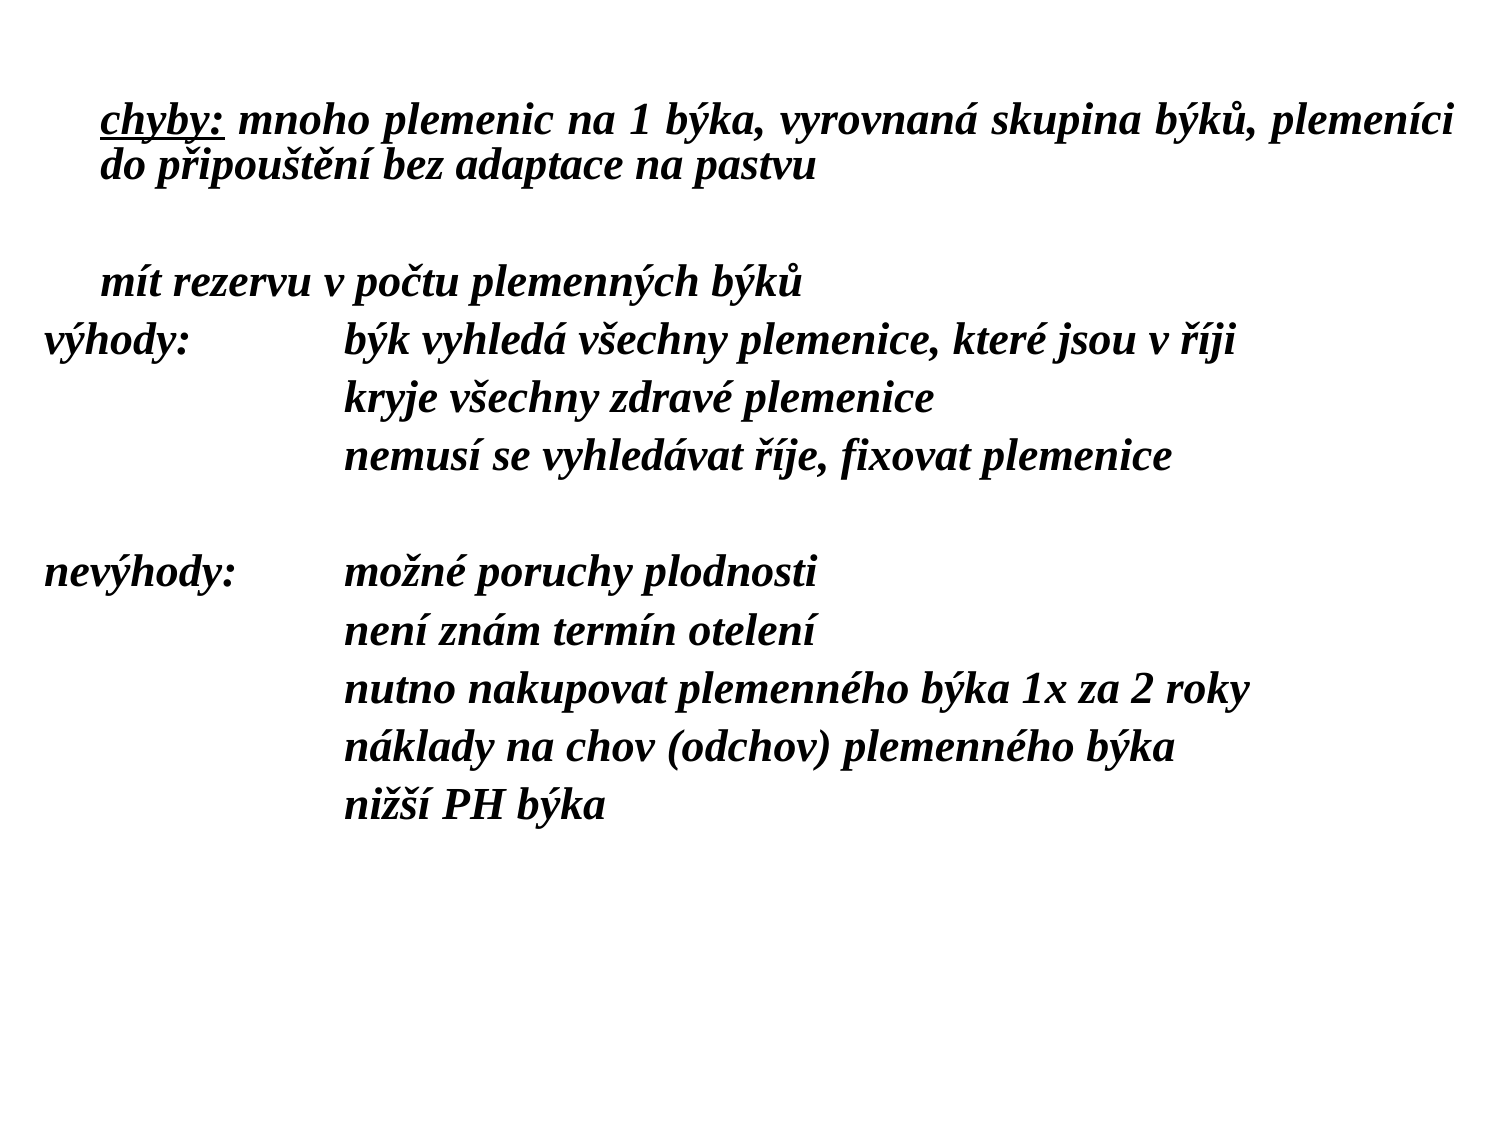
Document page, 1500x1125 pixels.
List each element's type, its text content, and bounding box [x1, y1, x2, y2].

list chyby: mnoho plemenic na 1 býka, vyrovnaná skupina býků, plemeníci do připouštění bez adaptace na pastvu mít rezervu v počtu plemenných býků výhody: býk vyhledá všechny plemenice, které jsou v říji kryje všechny zdravé plemenice nemusí se vyhledávat říje, fixovat plemenice nevýhody: možné poruchy plodnosti není znám termín otelení nutno nakupovat plemenného býka 1x za 2 roky náklady na chov (odchov) plemenného býka nižší PH býka [29, 31, 1471, 1095]
